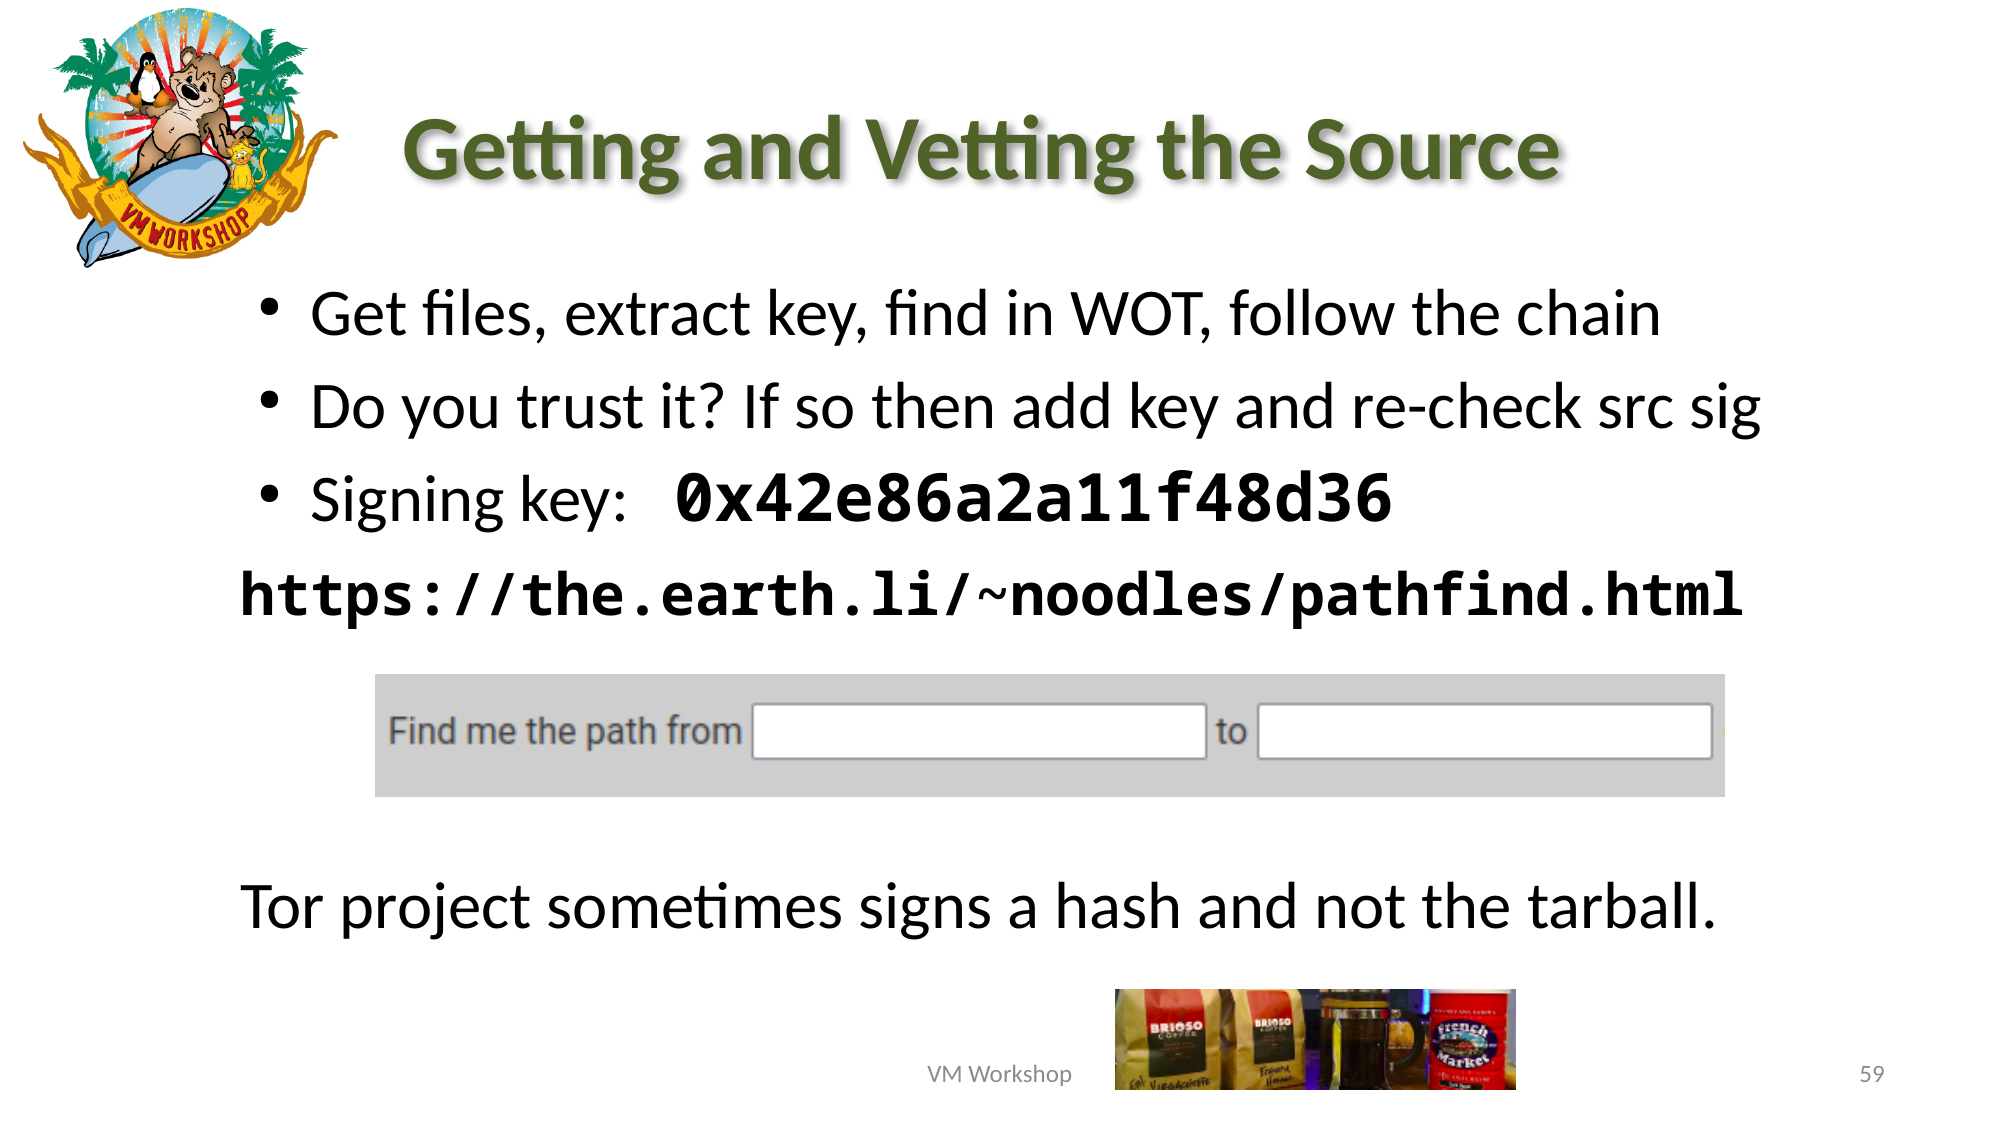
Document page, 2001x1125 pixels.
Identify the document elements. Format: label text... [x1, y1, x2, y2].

picture [375, 674, 1725, 797]
picture [23, 8, 338, 269]
title Getting and Vetting the Source [387, 49, 1917, 237]
list Get files, extract key, find in WOT, follow the chain Do you trust it? If so then add key and re-check src sig Signing key: 0x42e86a2a11f48d36 https://the.earth.li/~noodles/pathfind.html Tor project sometimes signs a hash and not the tarball. [225, 260, 1900, 1004]
picture [1115, 1004, 1516, 1090]
